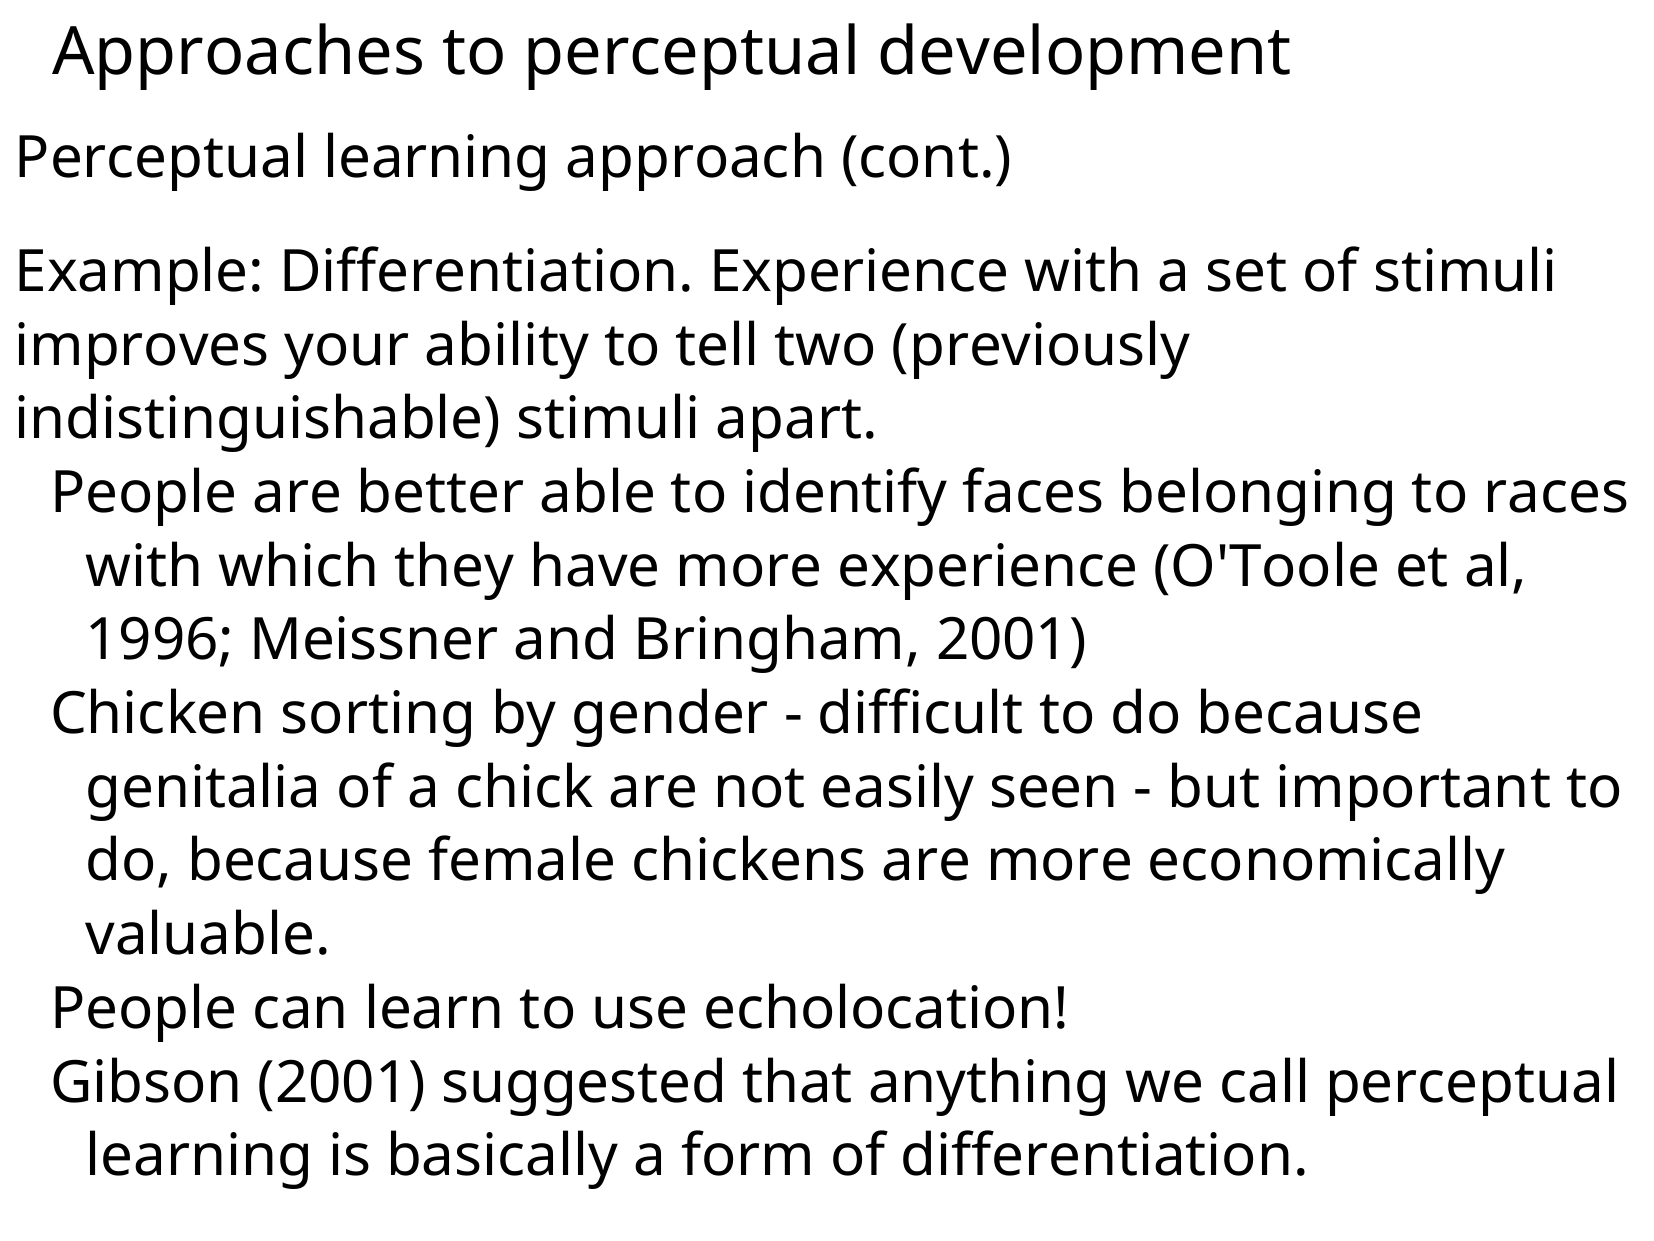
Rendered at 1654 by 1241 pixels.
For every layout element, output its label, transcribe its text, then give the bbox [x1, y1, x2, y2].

text_box Perceptual learning approach (cont.) [0, 111, 1276, 197]
text_box Example: Differentiation. Experience with a set of stimuli improves your ability to tell two (previously indistinguishable) stimuli apart. People are better able to identify faces belonging to races with which they have more experience (O'Toole et al, 1996; Meissner and Bringham, 2001) Chicken sorting by gender - difficult to do because genitalia of a chick are not easily seen - but important to do, because female chickens are more economically valuable. People can learn to use echolocation! Gibson (2001) suggested that anything we call perceptual learning is basically a form of differentiation. [0, 225, 1654, 1241]
text_box Approaches to perceptual development [37, 0, 1613, 225]
